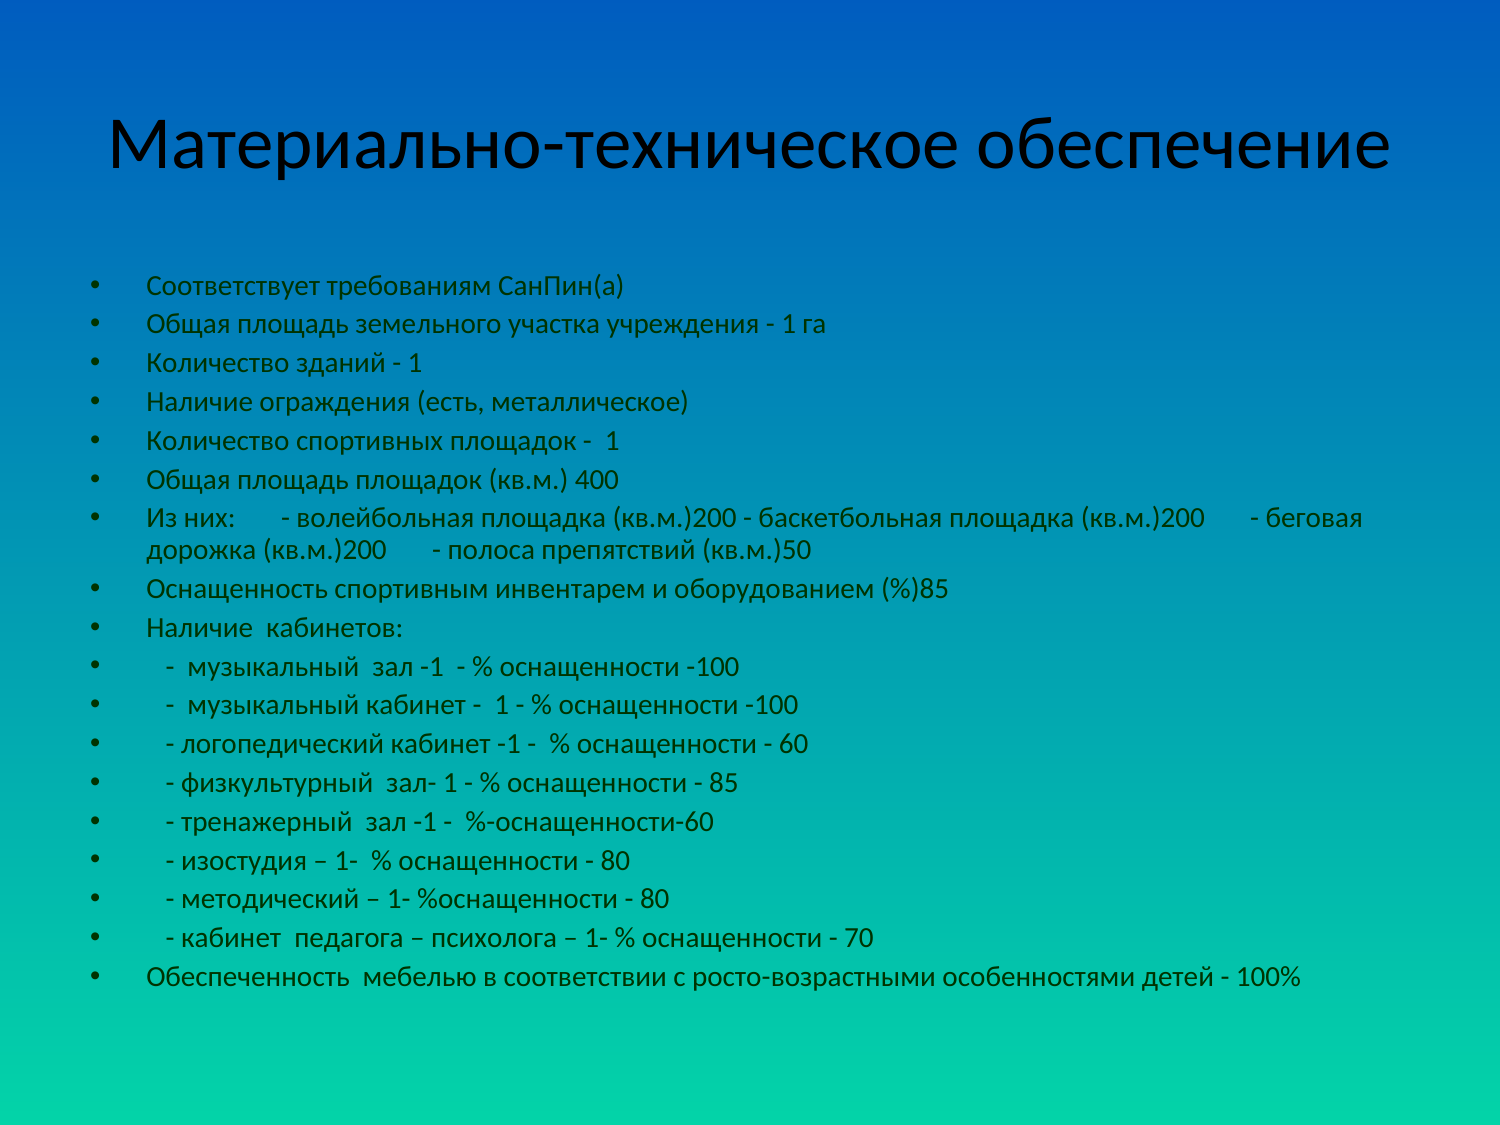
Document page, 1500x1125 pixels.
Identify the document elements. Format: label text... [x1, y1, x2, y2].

list Соответствует требованиям СанПин(а) Общая площадь земельного участка учреждения - 1 га Количество зданий - 1 Наличие ограждения (есть, металлическое) Количество спортивных площадок - 1 Общая площадь площадок (кв.м.) 400 Из них: - волейбольная площадка (кв.м.)200 - баскетбольная площадка (кв.м.)200 - беговая дорожка (кв.м.)200 - полоса препятствий (кв.м.)50 Оснащенность спортивным инвентарем и оборудованием (%)85 Наличие кабинетов: - музыкальный зал -1 - % оснащенности -100 - музыкальный кабинет - 1 - % оснащенности -100 - логопедический кабинет -1 - % оснащенности - 60 - физкультурный зал- 1 - % оснащенности - 85 - тренажерный зал -1 - %-оснащенности-60 - изостудия – 1- % оснащенности - 80 - методический – 1- %оснащенности - 80 - кабинет педагога – психолога – 1- % оснащенности - 70 Обеспеченность мебелью в соответствии с росто-возрастными особенностями детей - 100% [75, 262, 1426, 1079]
title Материально-техническое обеспечение [75, 45, 1426, 233]
